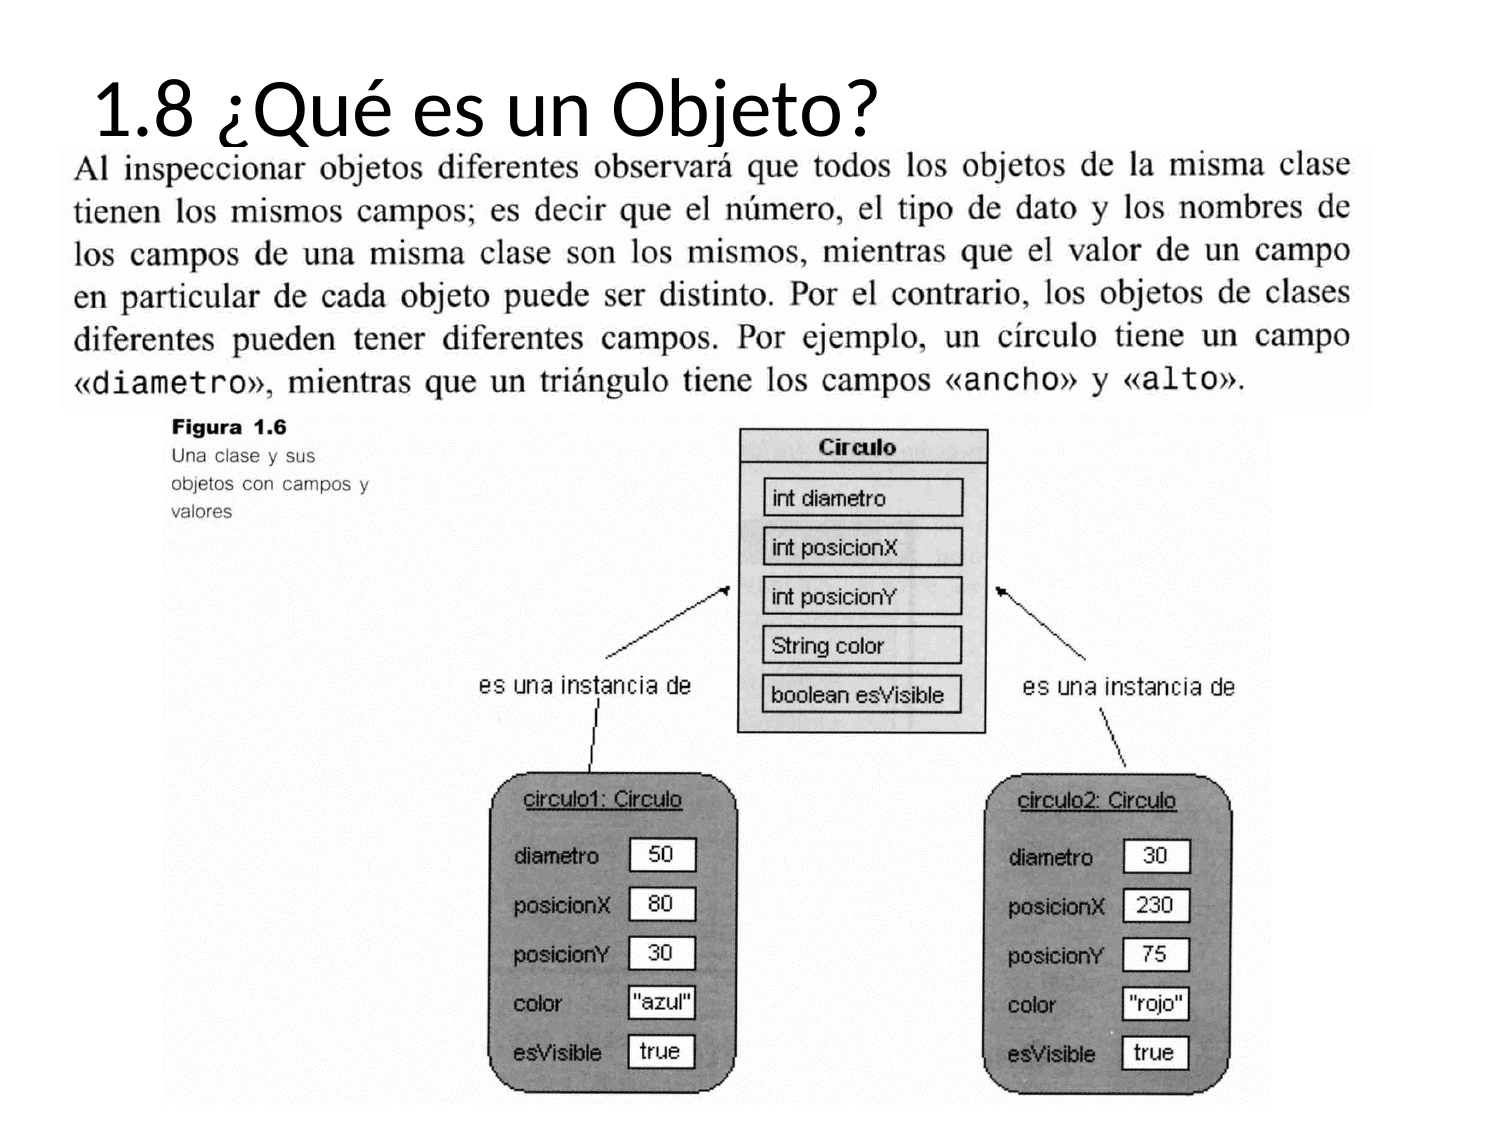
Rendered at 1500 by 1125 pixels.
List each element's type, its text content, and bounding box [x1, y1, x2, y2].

picture [60, 147, 1372, 1105]
title 1.8 ¿Qué es un Objeto? [75, 45, 1426, 161]
